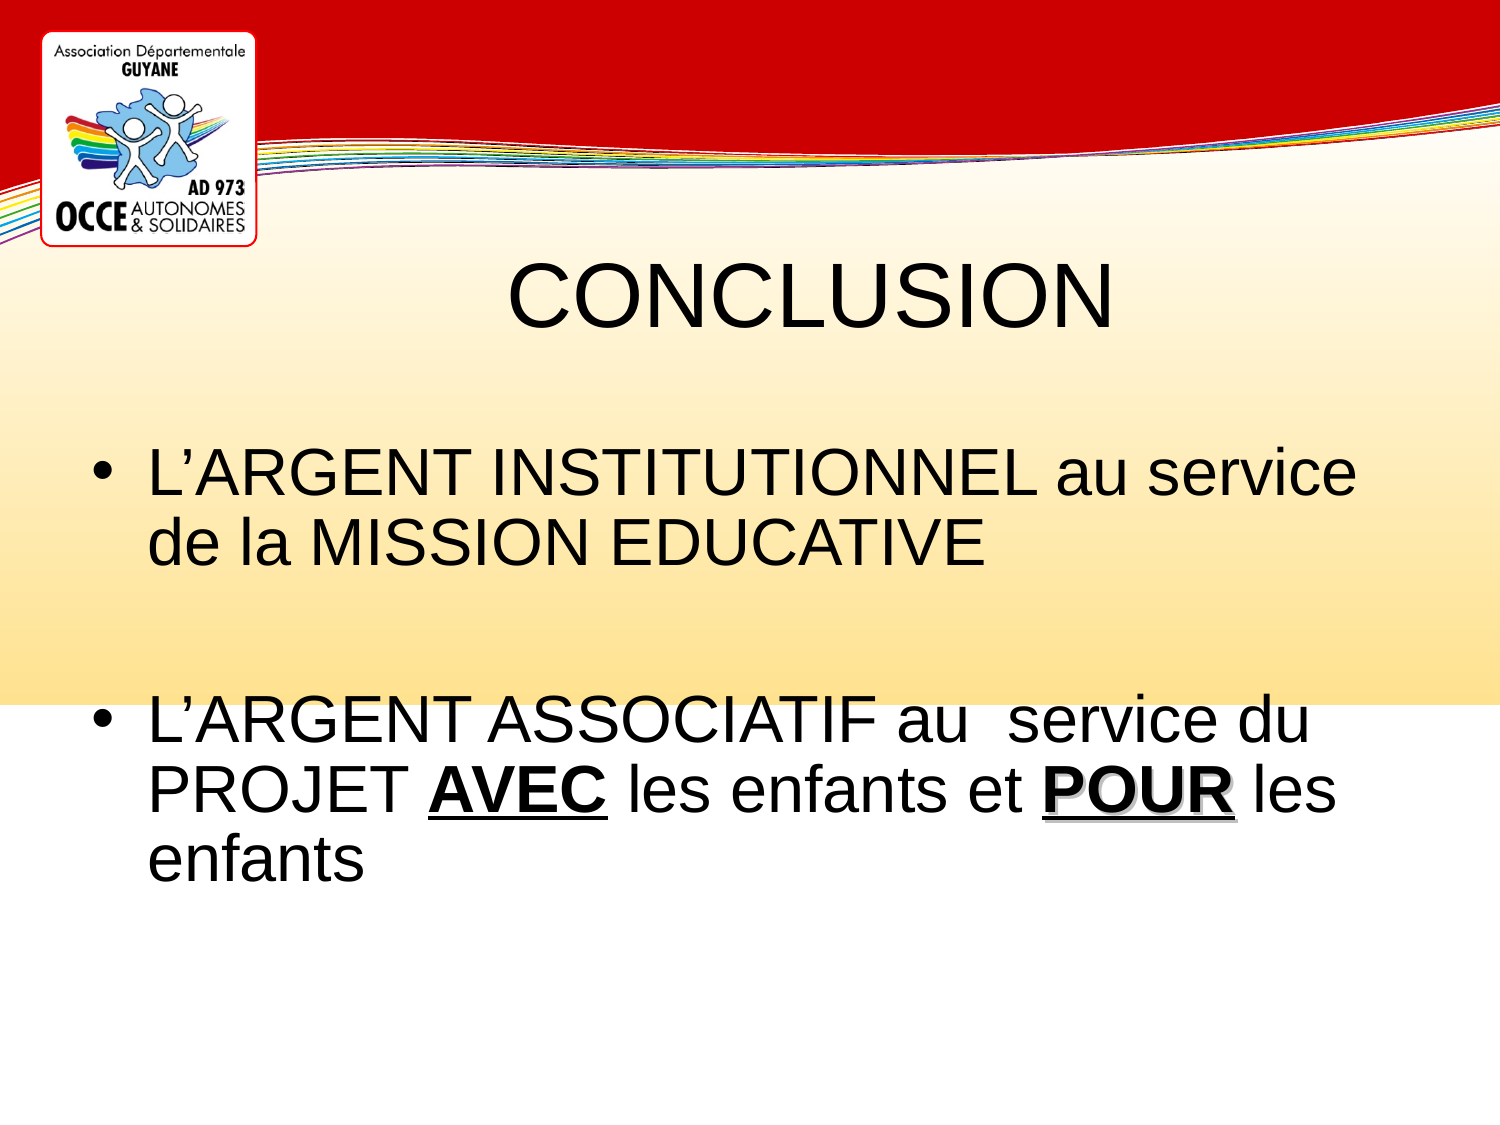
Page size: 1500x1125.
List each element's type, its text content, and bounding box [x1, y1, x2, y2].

list L’ARGENT INSTITUTIONNEL au service de la MISSION EDUCATIVE L’ARGENT ASSOCIATIF au service du PROJET AVEC les enfants et POUR les enfants [76, 432, 1427, 1012]
title CONCLUSION [289, 243, 1335, 374]
picture [54, 44, 245, 234]
